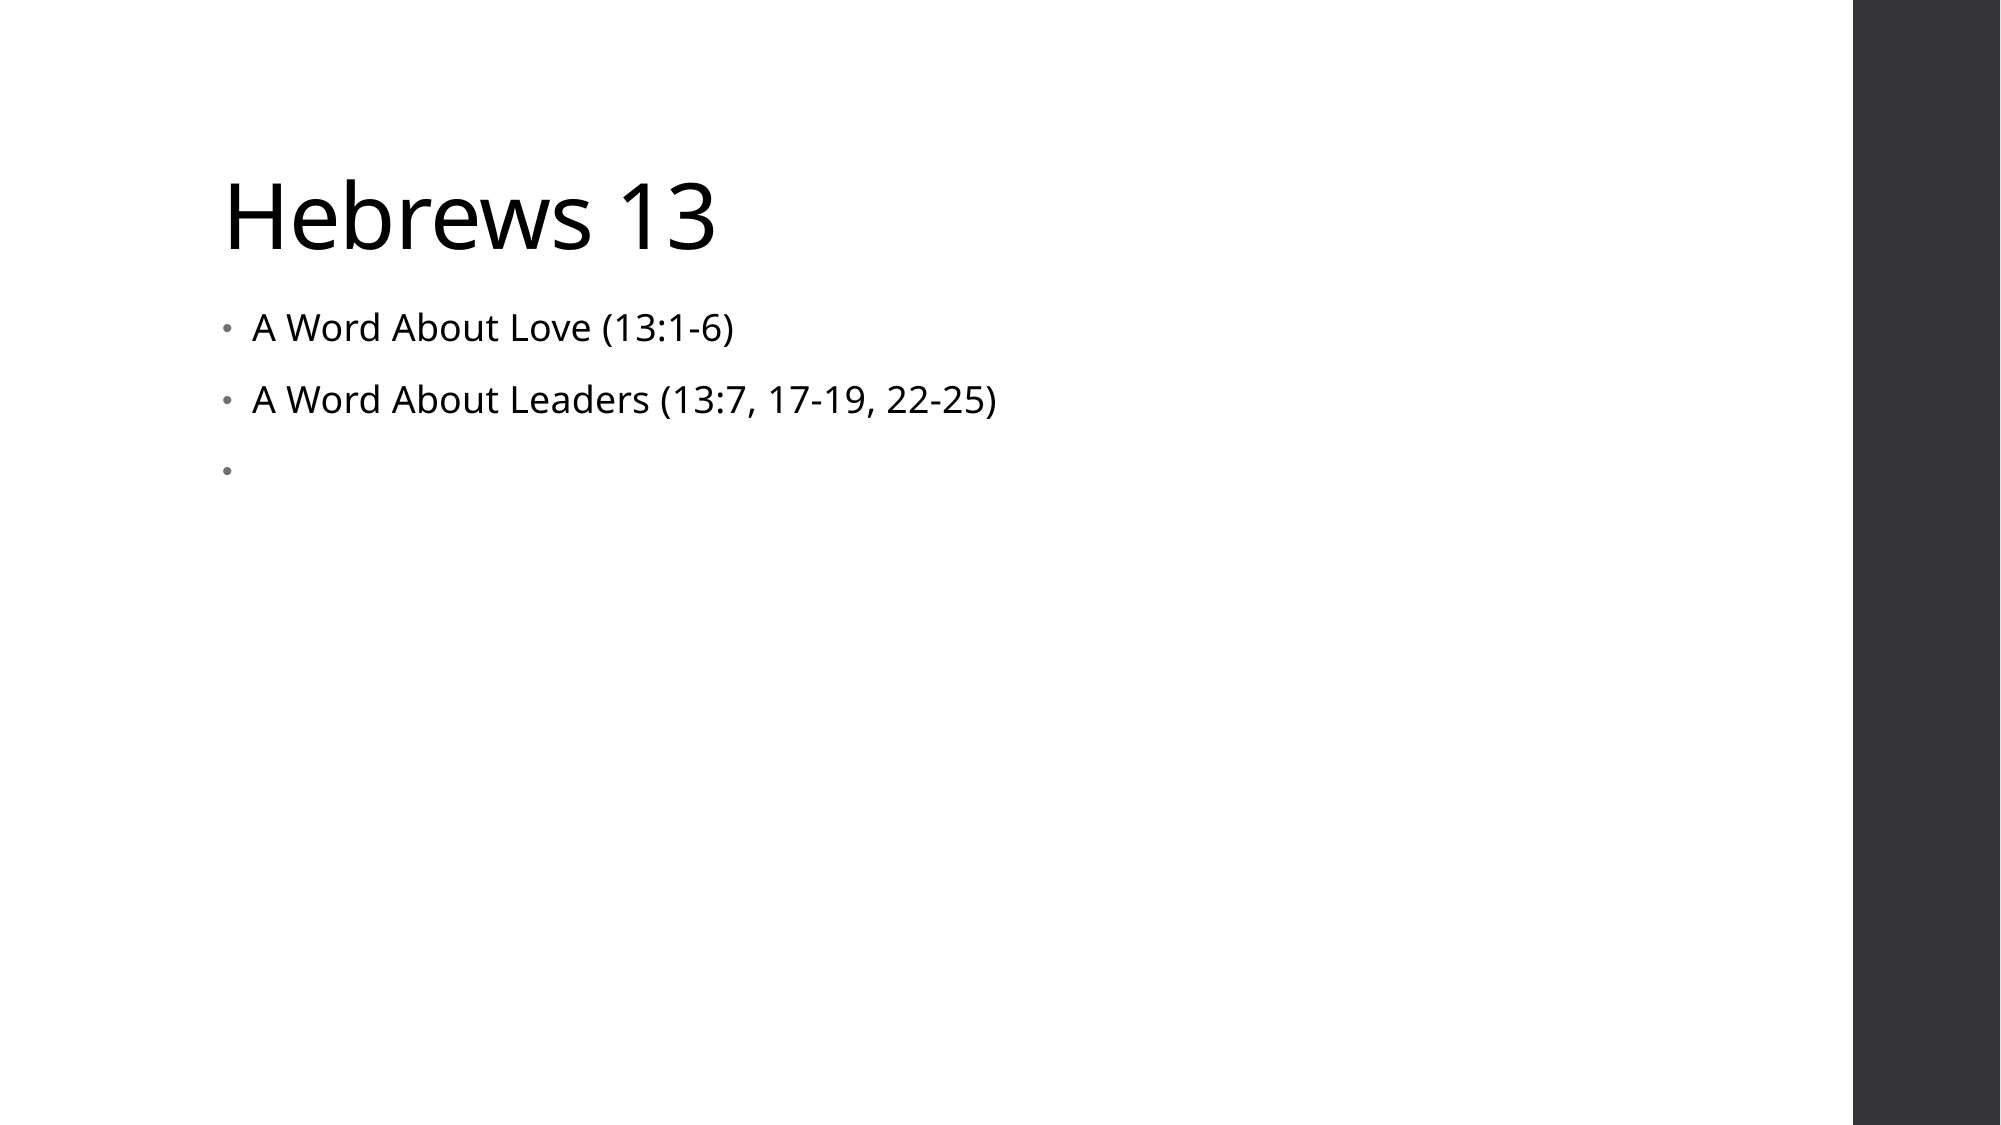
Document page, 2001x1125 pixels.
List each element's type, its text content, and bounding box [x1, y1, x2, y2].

list A Word About Love (13:1-6) A Word About Leaders (13:7, 17-19, 22-25) [206, 299, 1617, 1014]
title Hebrews 13 [206, 60, 1797, 278]
